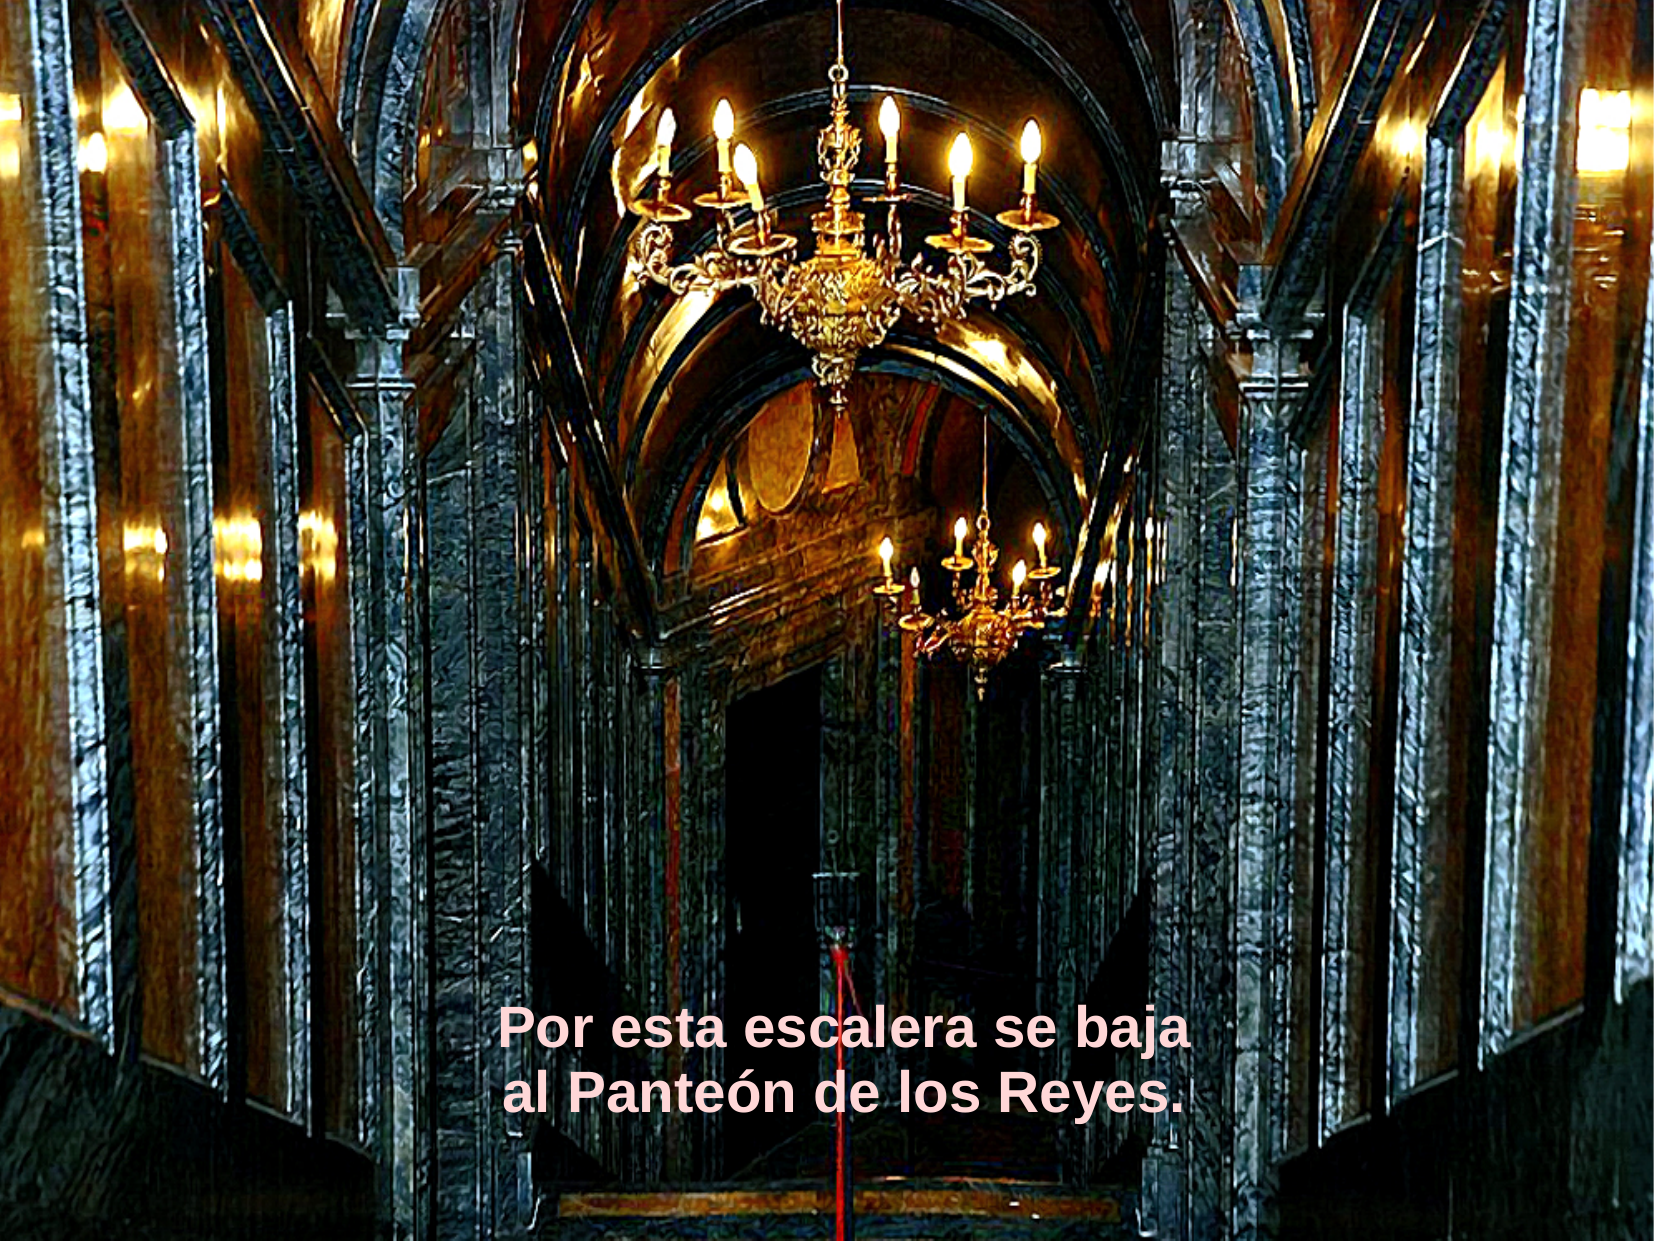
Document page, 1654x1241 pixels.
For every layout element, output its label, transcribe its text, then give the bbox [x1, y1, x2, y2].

title Por esta escalera se baja al Panteón de los Reyes. [448, 956, 1241, 1164]
picture [0, 0, 1654, 1241]
